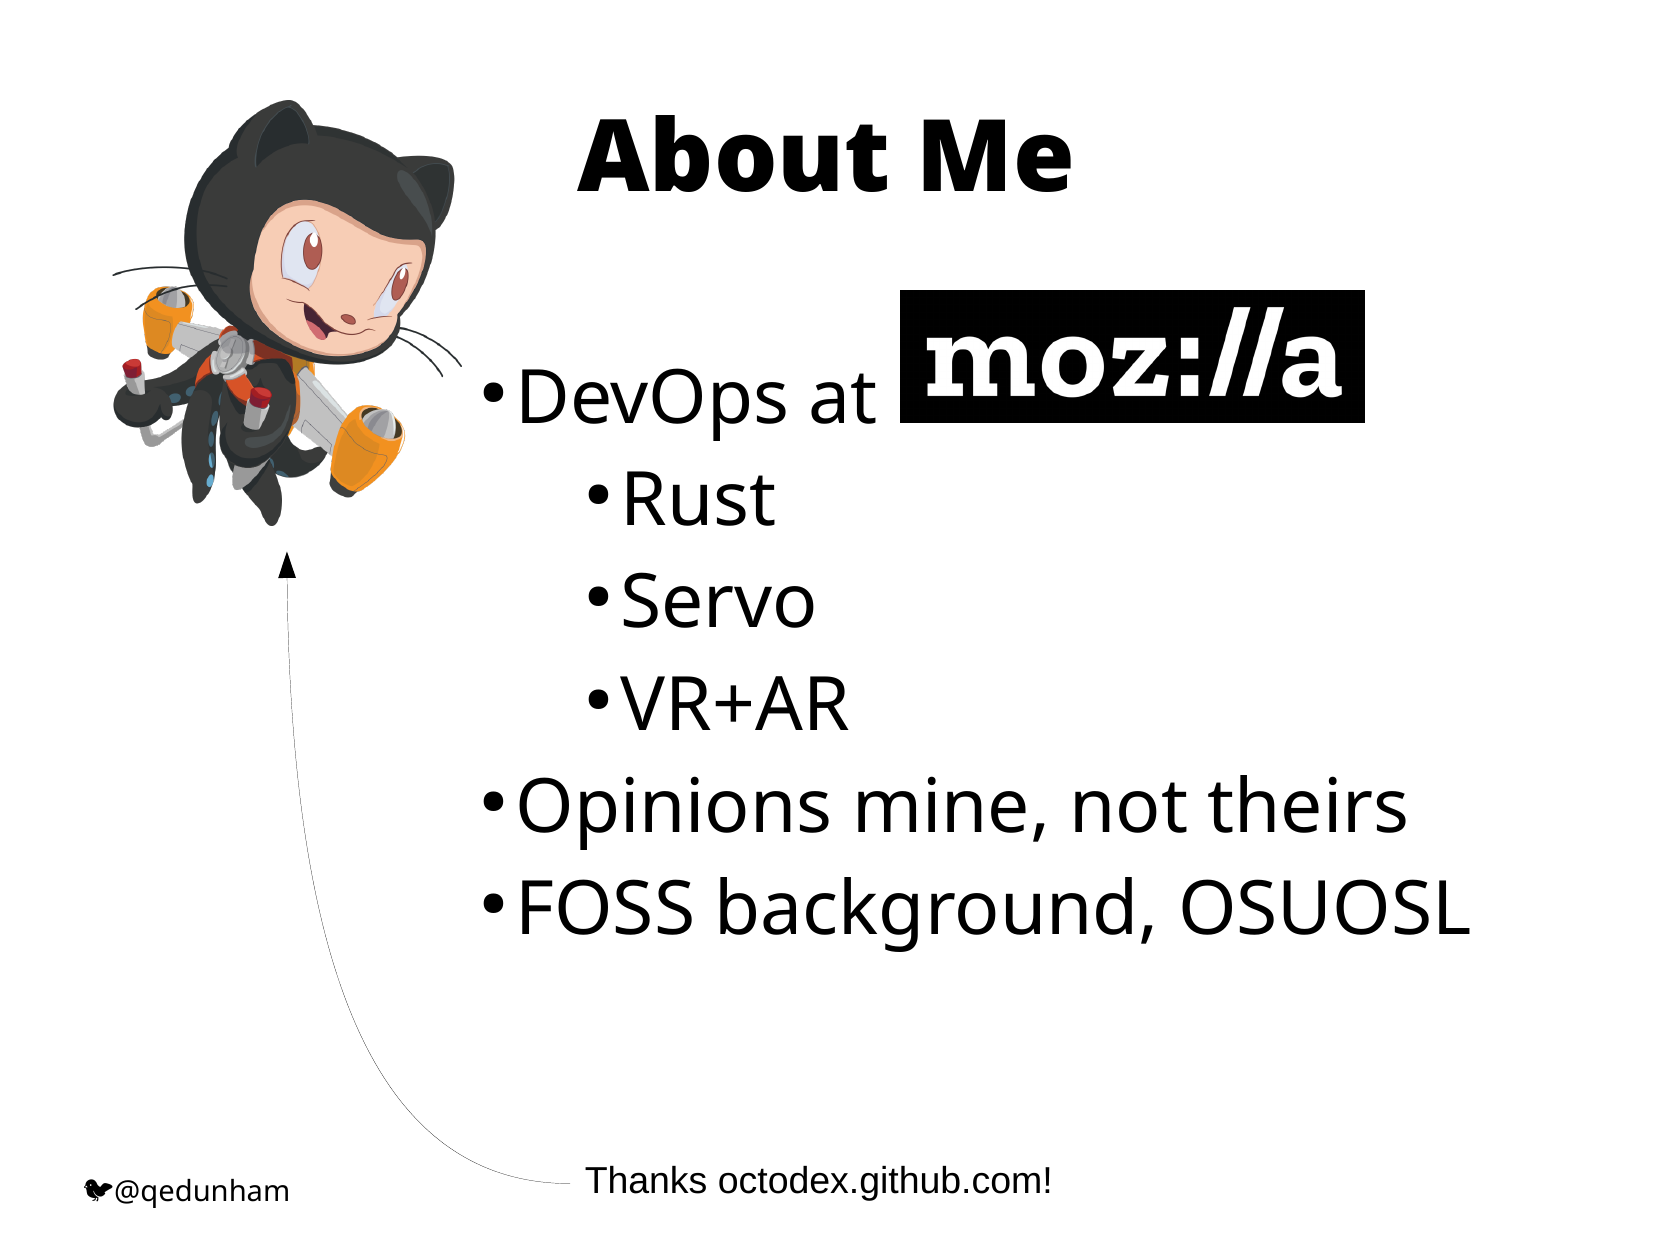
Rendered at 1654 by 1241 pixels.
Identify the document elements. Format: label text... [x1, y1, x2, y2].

subtitle DevOps at Rust Servo VR+AR Opinions mine, not theirs FOSS background, OSUOSL [480, 290, 1571, 1010]
text_box Thanks octodex.github.com! [570, 1152, 1080, 1216]
picture [48, 74, 526, 552]
title About Me [82, 49, 1571, 257]
